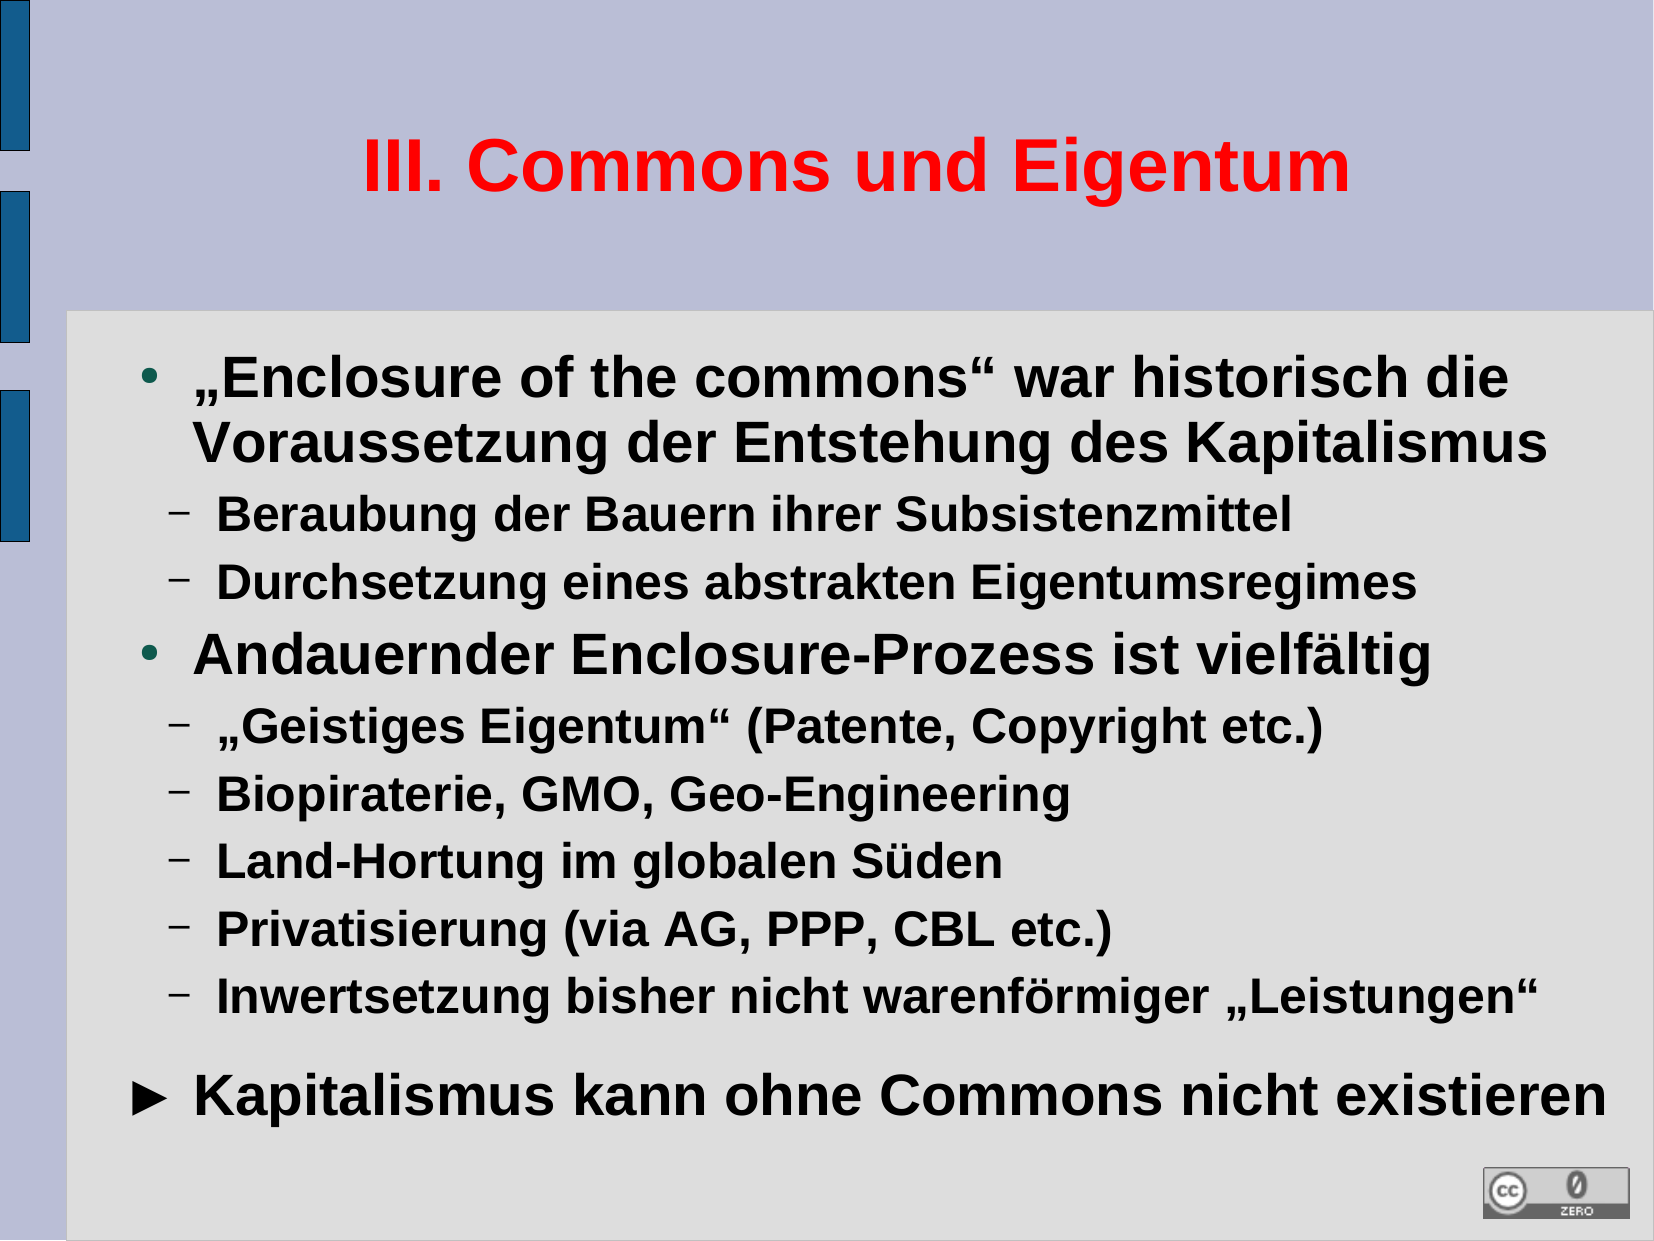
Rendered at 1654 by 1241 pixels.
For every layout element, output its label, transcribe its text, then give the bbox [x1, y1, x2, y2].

title III. Commons und Eigentum [121, 61, 1595, 269]
list „Enclosure of the commons“ war historisch die Voraussetzung der Entstehung des Kapitalismus Beraubung der Bauern ihrer Subsistenzmittel Durchsetzung eines abstrakten Eigentumsregimes Andauernder Enclosure-Prozess ist vielfältig „Geistiges Eigentum“ (Patente, Copyright etc.) Biopiraterie, GMO, Geo-Engineering Land-Hortung im globalen Süden Privatisierung (via AG, PPP, CBL etc.) Inwertsetzung bisher nicht warenförmiger „Leistungen“ ► Kapitalismus kann ohne Commons nicht existieren [121, 344, 1625, 1137]
picture [1483, 1167, 1630, 1219]
